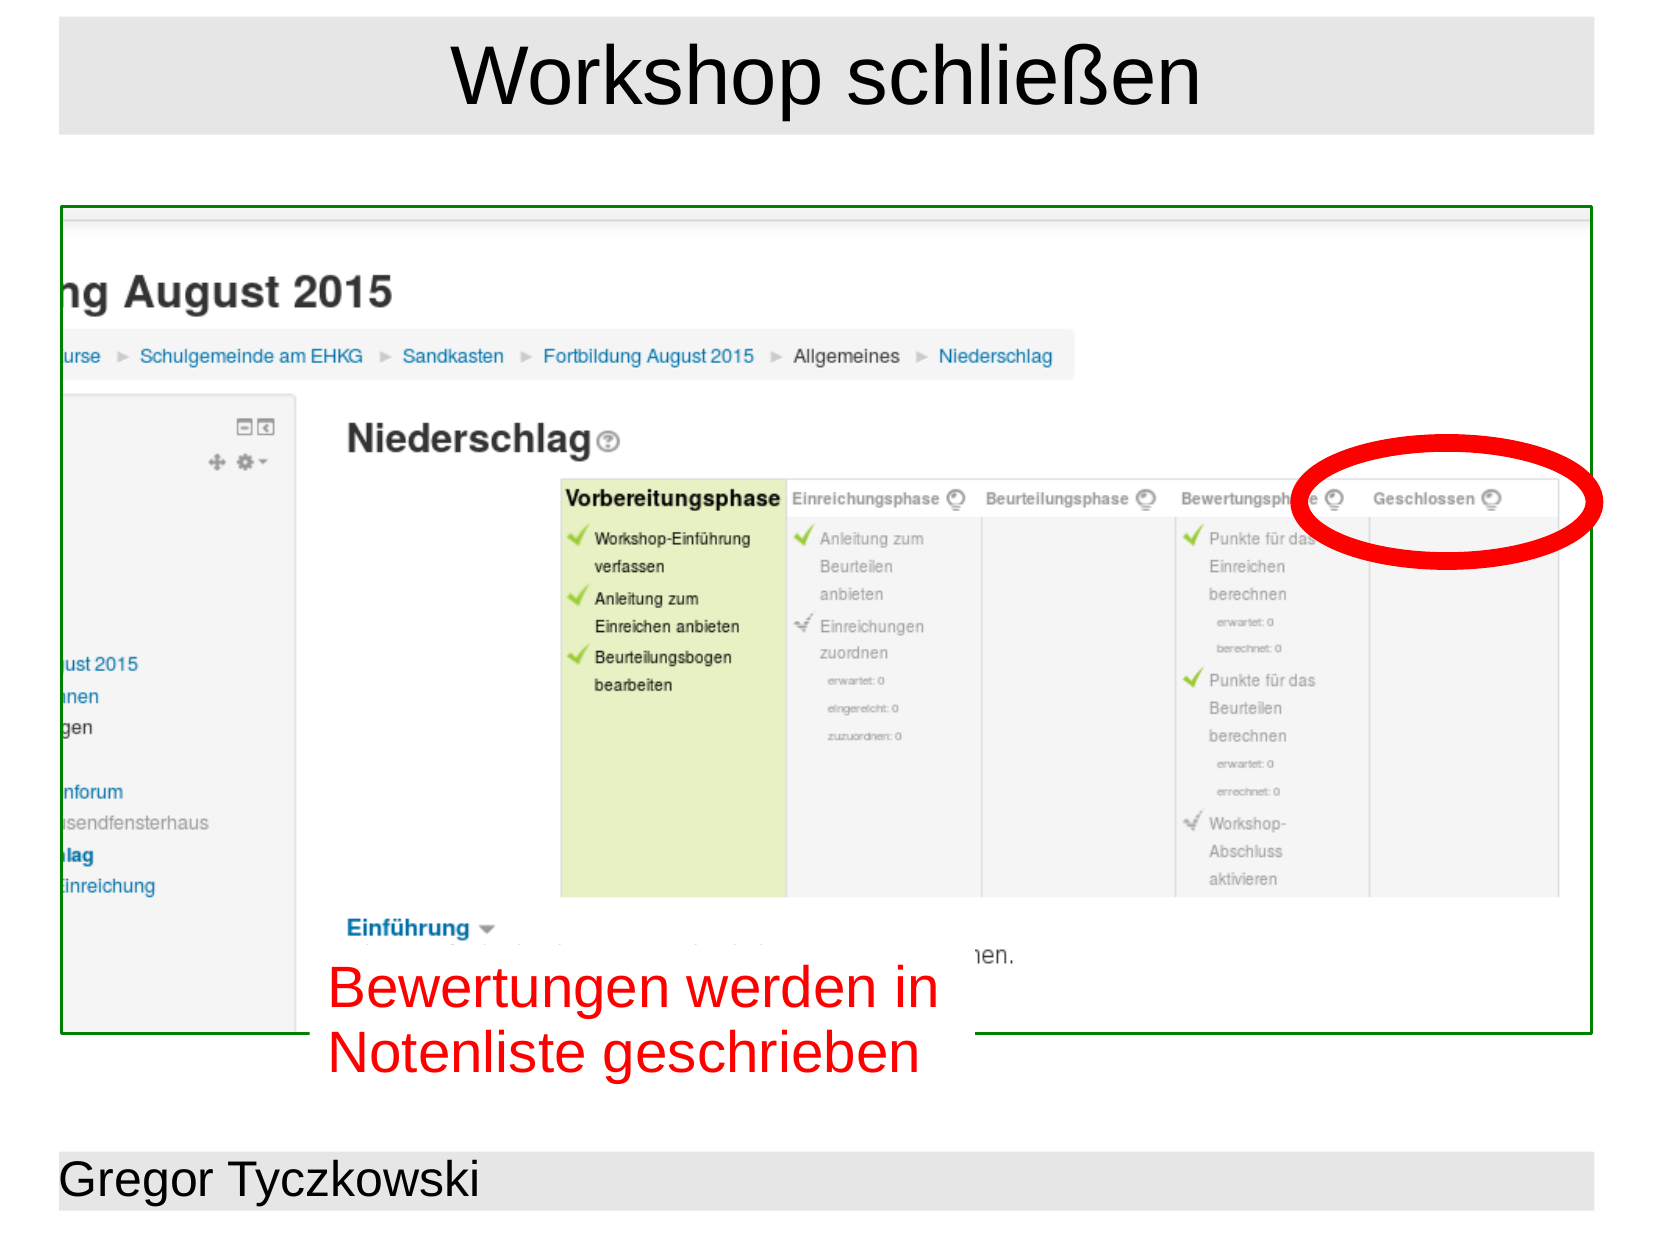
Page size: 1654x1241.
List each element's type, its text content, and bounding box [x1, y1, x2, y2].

list Gregor Tyczkowski [59, 1151, 1595, 1211]
picture [63, 208, 1591, 1033]
text_box Bewertungen werden in Notenliste geschrieben [309, 944, 975, 1096]
text_box [1299, 442, 1595, 562]
title Workshop schließen [59, 16, 1595, 135]
